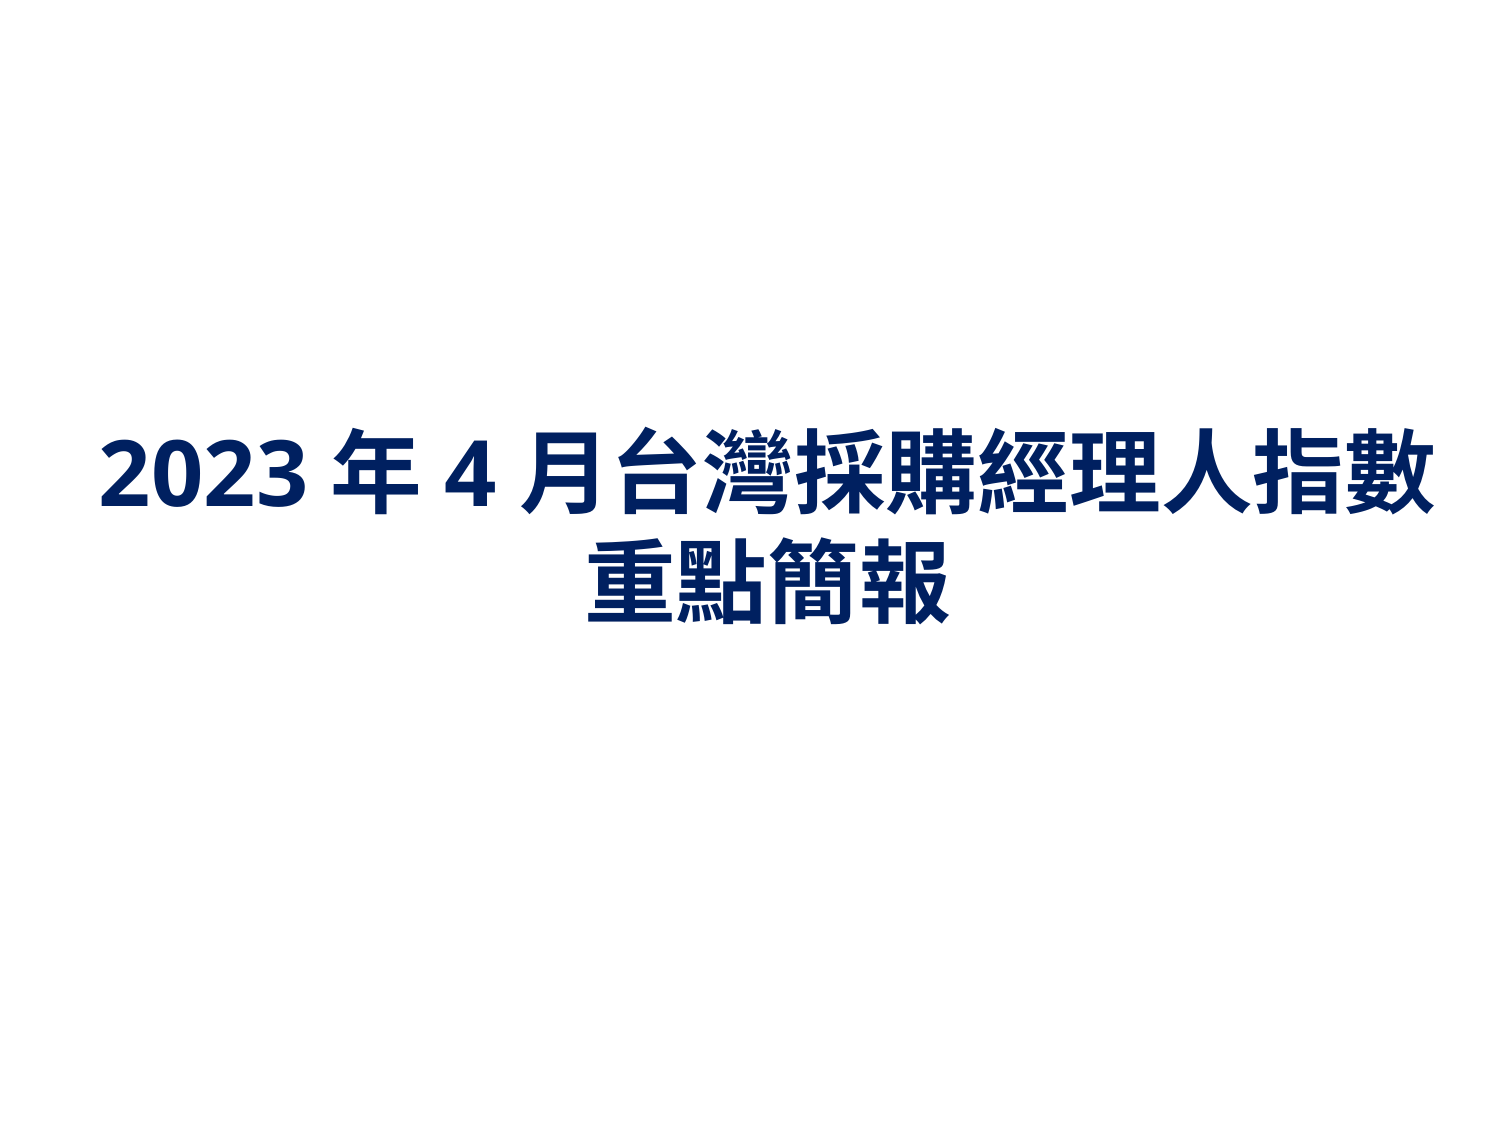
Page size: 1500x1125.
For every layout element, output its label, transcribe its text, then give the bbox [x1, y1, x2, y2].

title 2023年4月台灣採購經理人指數重點簡報 [76, 404, 1459, 646]
